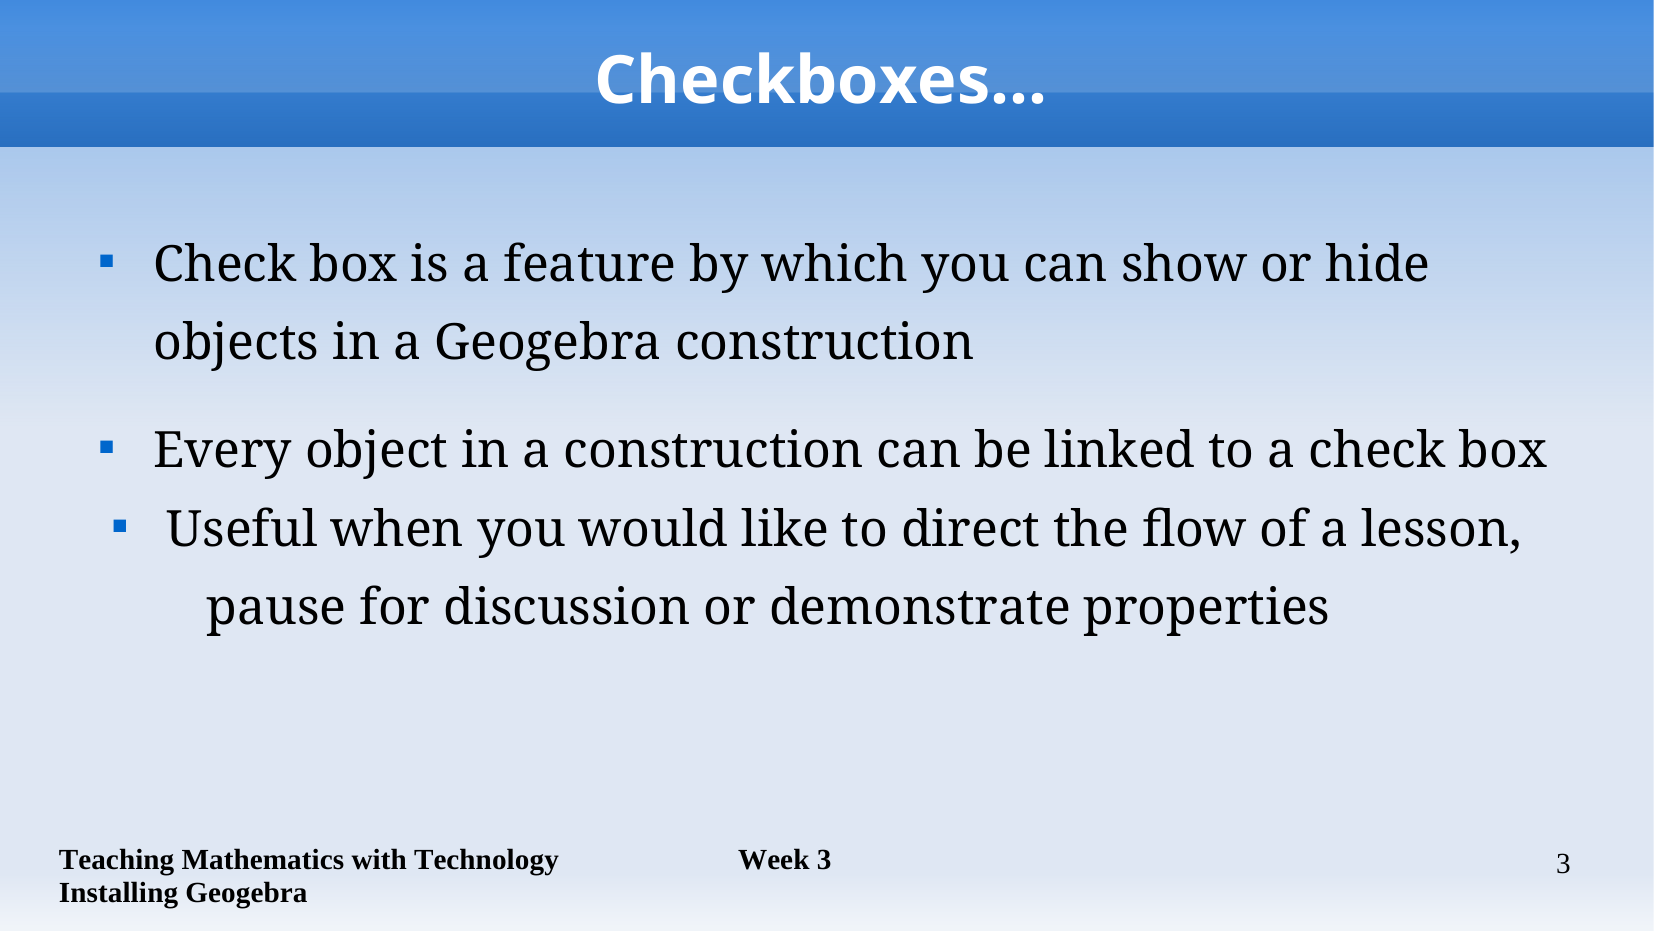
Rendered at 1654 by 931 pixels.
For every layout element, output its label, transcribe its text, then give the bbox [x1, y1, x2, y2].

title Checkboxes... [76, 0, 1565, 156]
list Check box is a feature by which you can show or hide objects in a Geogebra construction Every object in a construction can be linked to a check box Useful when you would like to direct the flow of a lesson, pause for discussion or demonstrate properties [82, 217, 1571, 832]
picture [0, 0, 1654, 931]
